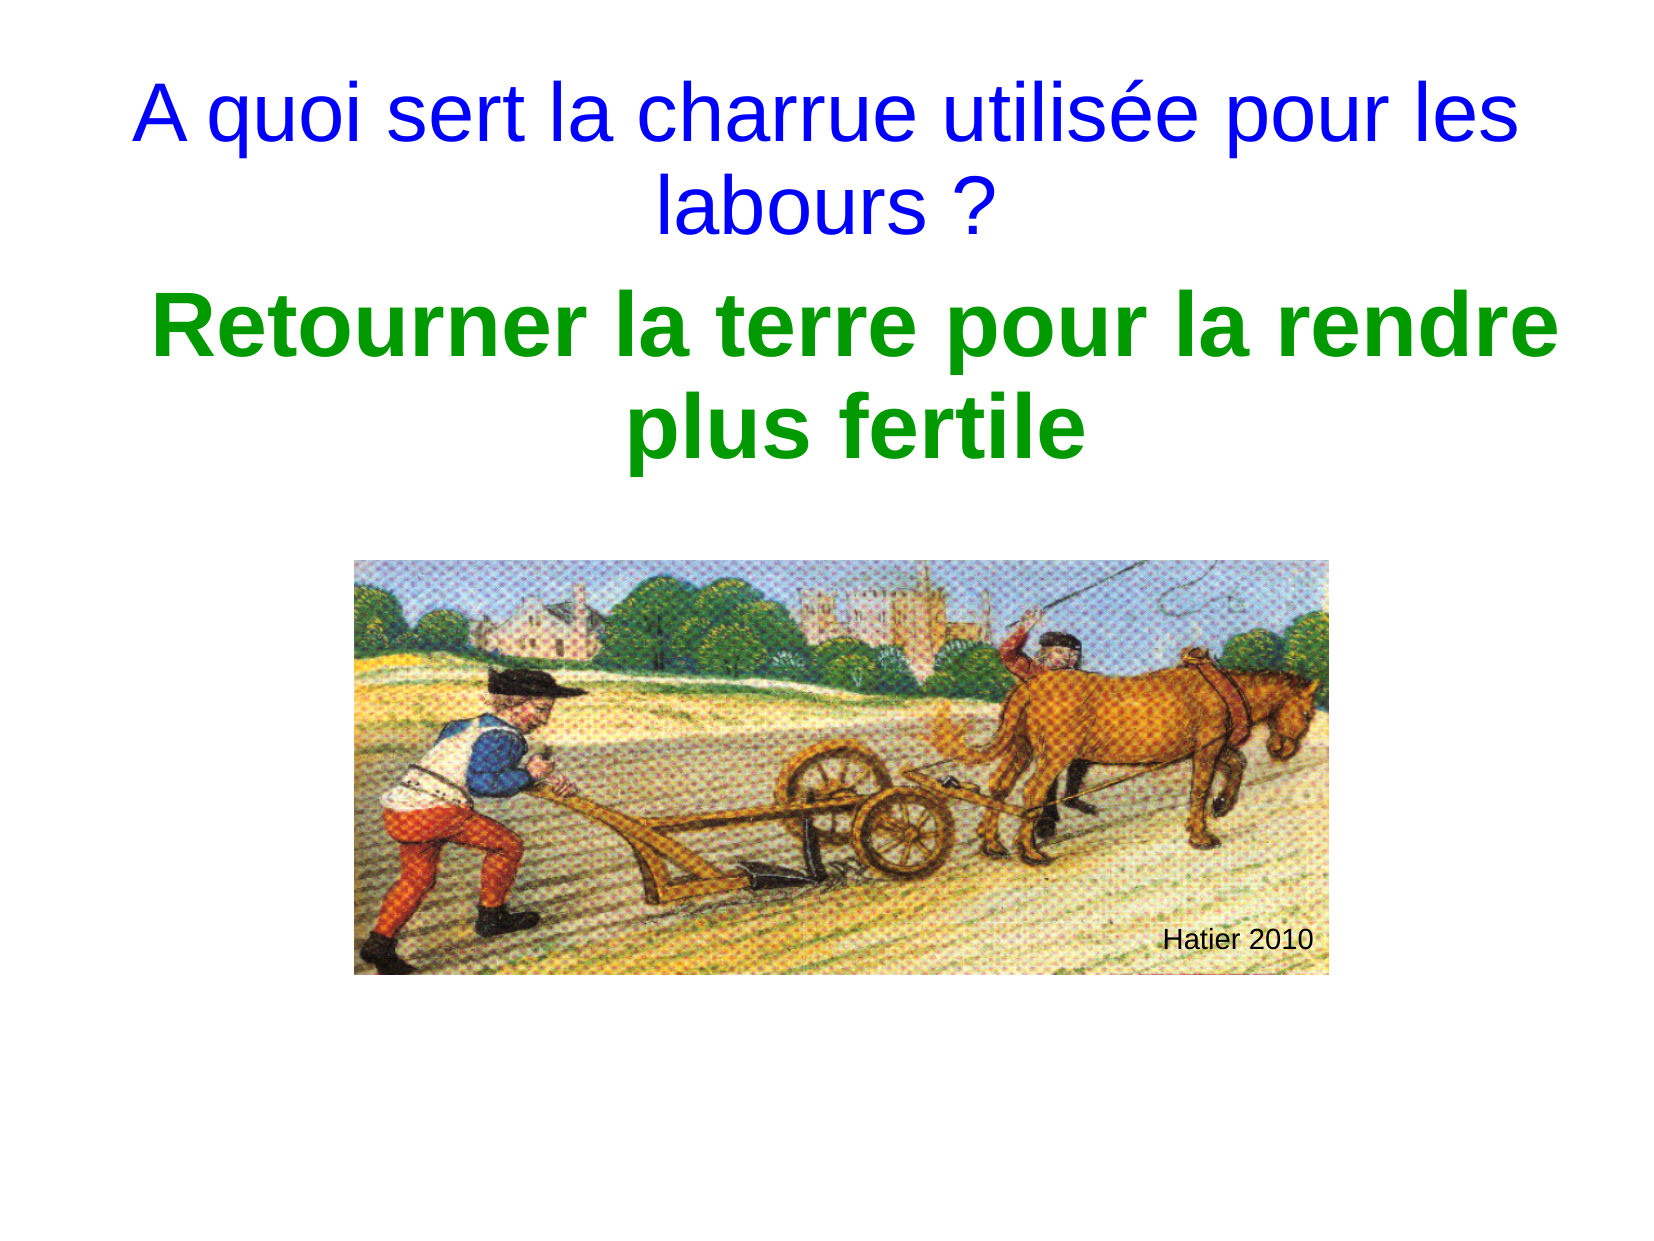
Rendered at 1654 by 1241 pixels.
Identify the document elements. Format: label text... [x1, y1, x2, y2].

text_box Retourner la terre pour la rendre plus fertile [88, 265, 1625, 486]
text_box A quoi sert la charrue utilisée pour les labours ? [59, 59, 1595, 260]
text_box Hatier 2010 [974, 915, 1329, 963]
picture [354, 560, 1329, 975]
